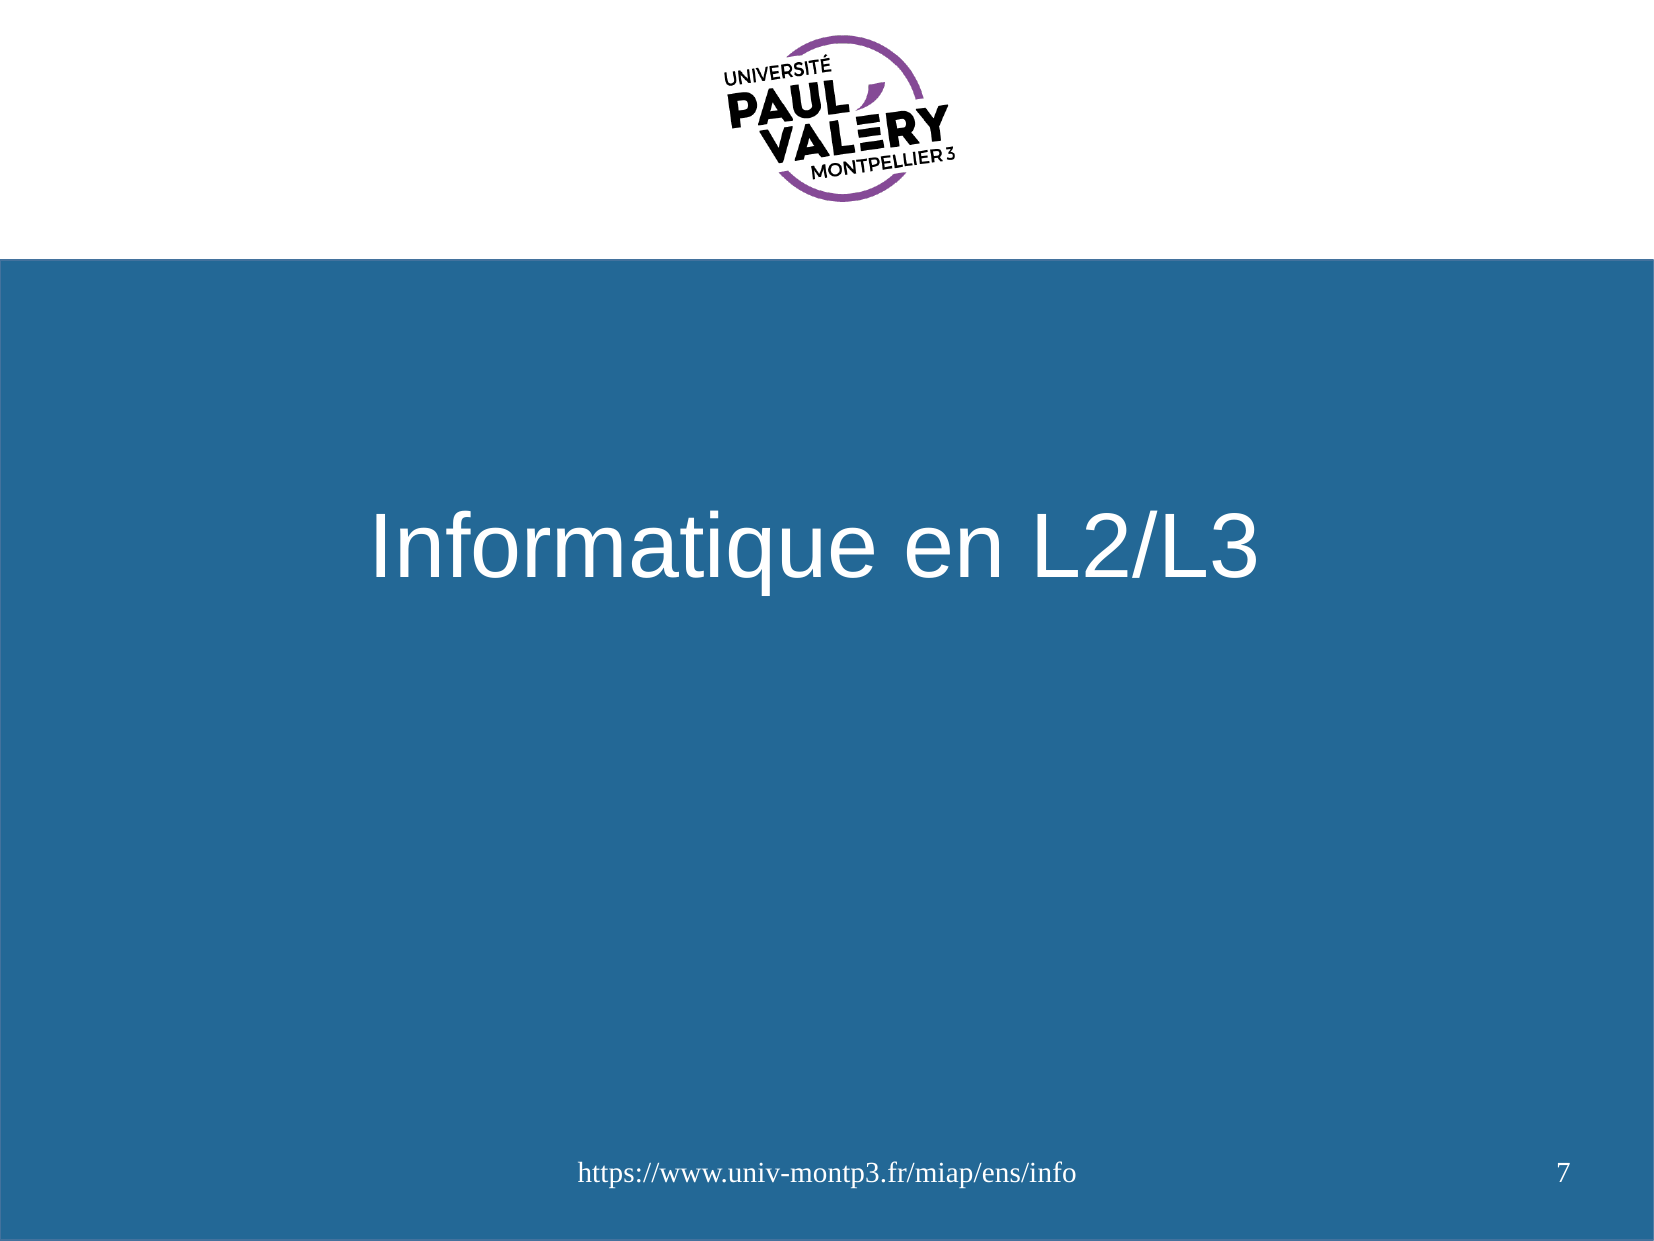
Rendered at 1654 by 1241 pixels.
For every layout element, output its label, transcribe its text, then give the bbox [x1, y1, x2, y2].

picture [708, 25, 971, 213]
title Informatique en L2/L3 [70, 442, 1560, 650]
